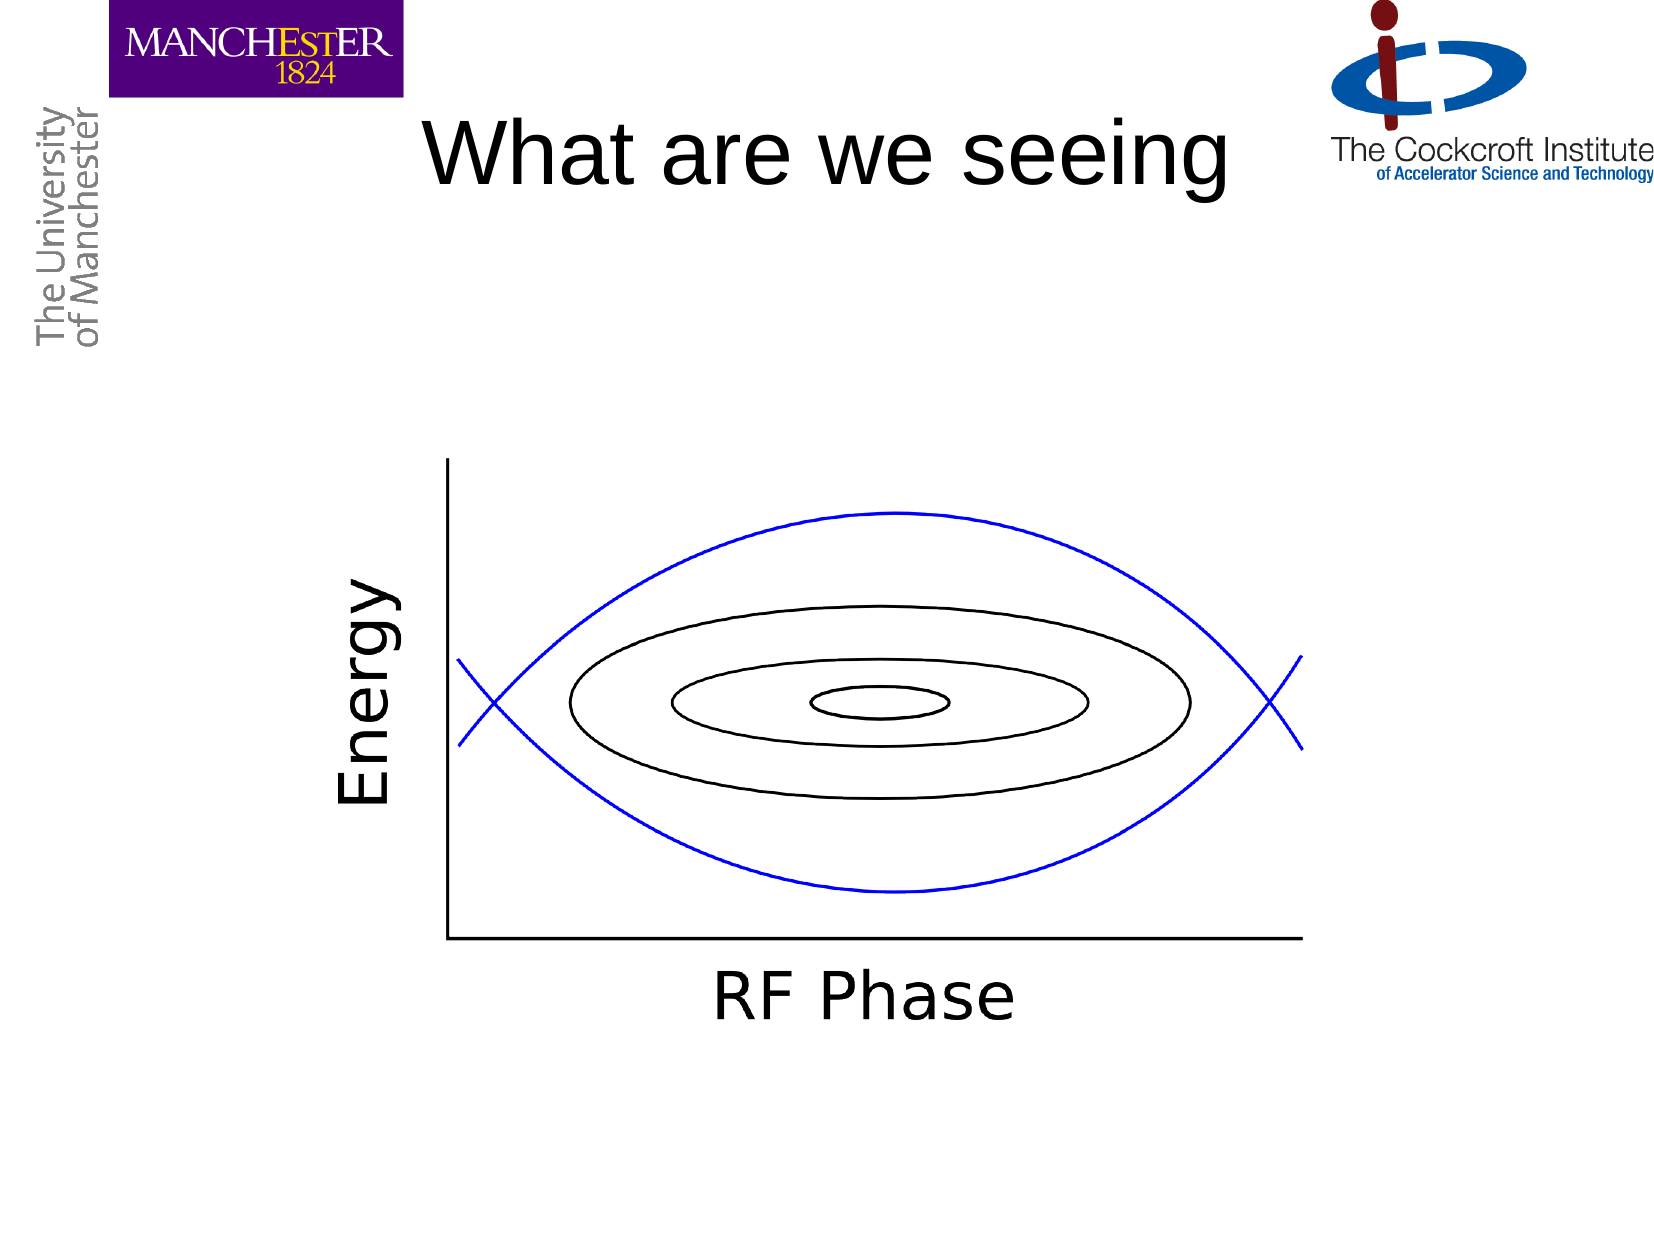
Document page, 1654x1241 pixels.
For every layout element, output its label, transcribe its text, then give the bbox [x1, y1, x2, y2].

title What are we seeing [82, 49, 1571, 257]
picture [0, 0, 404, 347]
picture [1331, 0, 1654, 183]
picture [338, 456, 1304, 1020]
